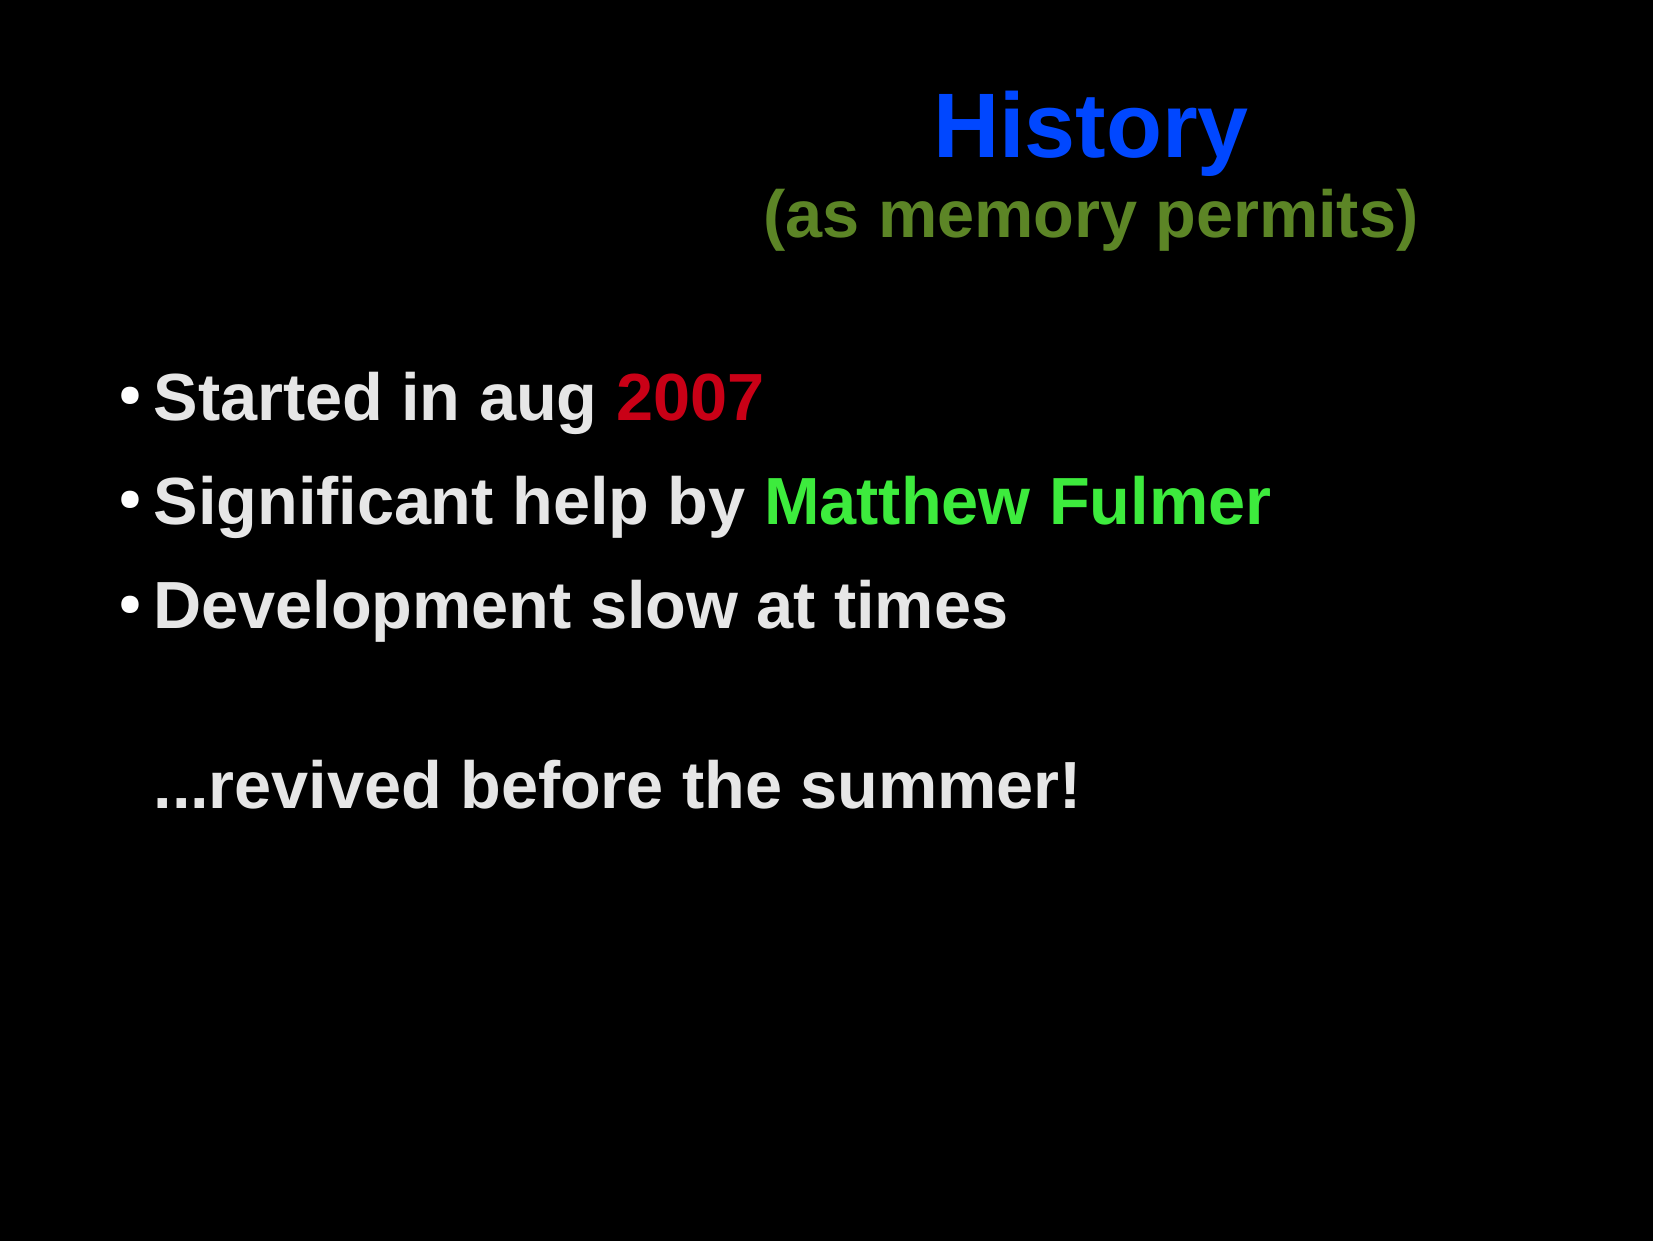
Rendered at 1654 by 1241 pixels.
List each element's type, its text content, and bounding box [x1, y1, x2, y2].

title History (as memory permits) [607, 49, 1576, 278]
list Started in aug 2007 Significant help by Matthew Fulmer Development slow at times ...revived before the summer! [82, 360, 1571, 1109]
